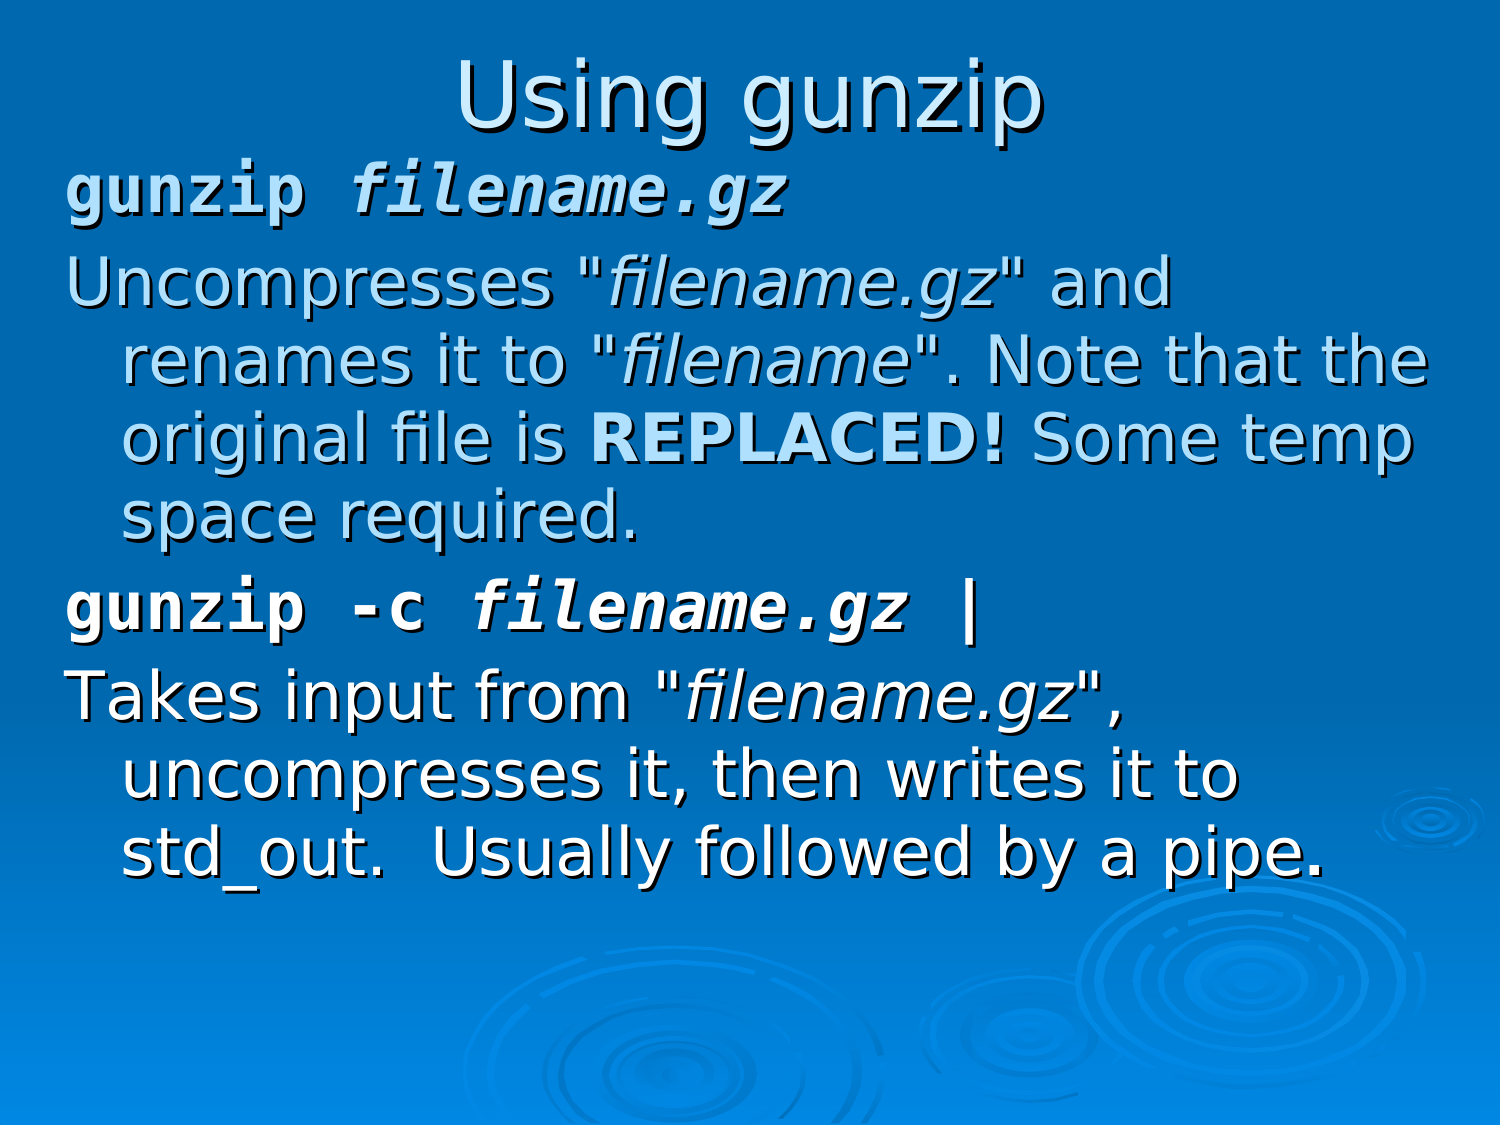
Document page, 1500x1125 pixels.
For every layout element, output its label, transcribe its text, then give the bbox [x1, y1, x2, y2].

title Using gunzip [75, 36, 1426, 149]
list gunzip filename.gz Uncompresses "filename.gz" and renames it to "filename". Note that the original file is REPLACED! Some temp space required. gunzip -c filename.gz | Takes input from "filename.gz", uncompresses it, then writes it to std_out. Usually followed by a pipe. [50, 149, 1463, 1075]
